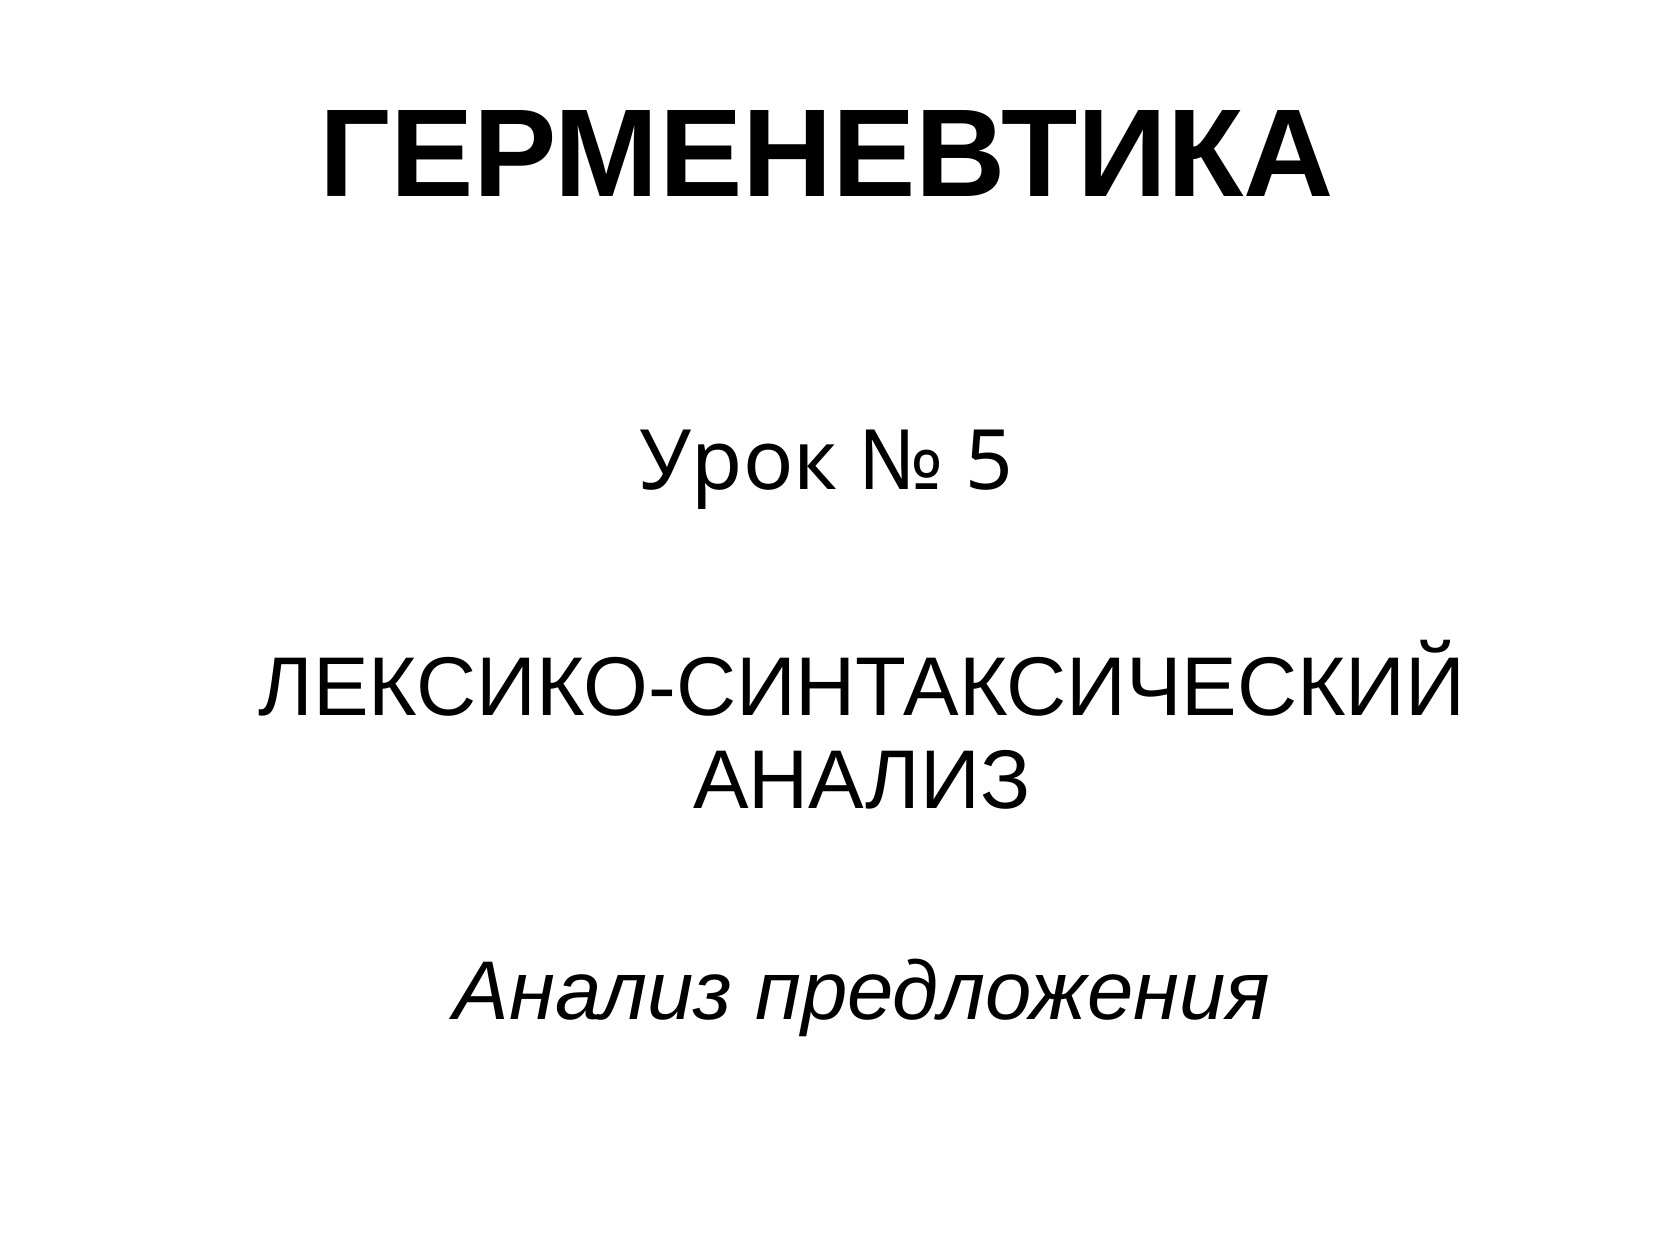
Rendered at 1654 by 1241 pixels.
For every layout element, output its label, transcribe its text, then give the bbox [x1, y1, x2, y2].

title ГЕРМЕНЕВТИКА [82, 49, 1571, 257]
subtitle Урок № 5 ЛЕКСИКО-СИНТАКСИЧЕСКИЙ АНАЛИЗ Анализ предложения [82, 290, 1571, 1109]
